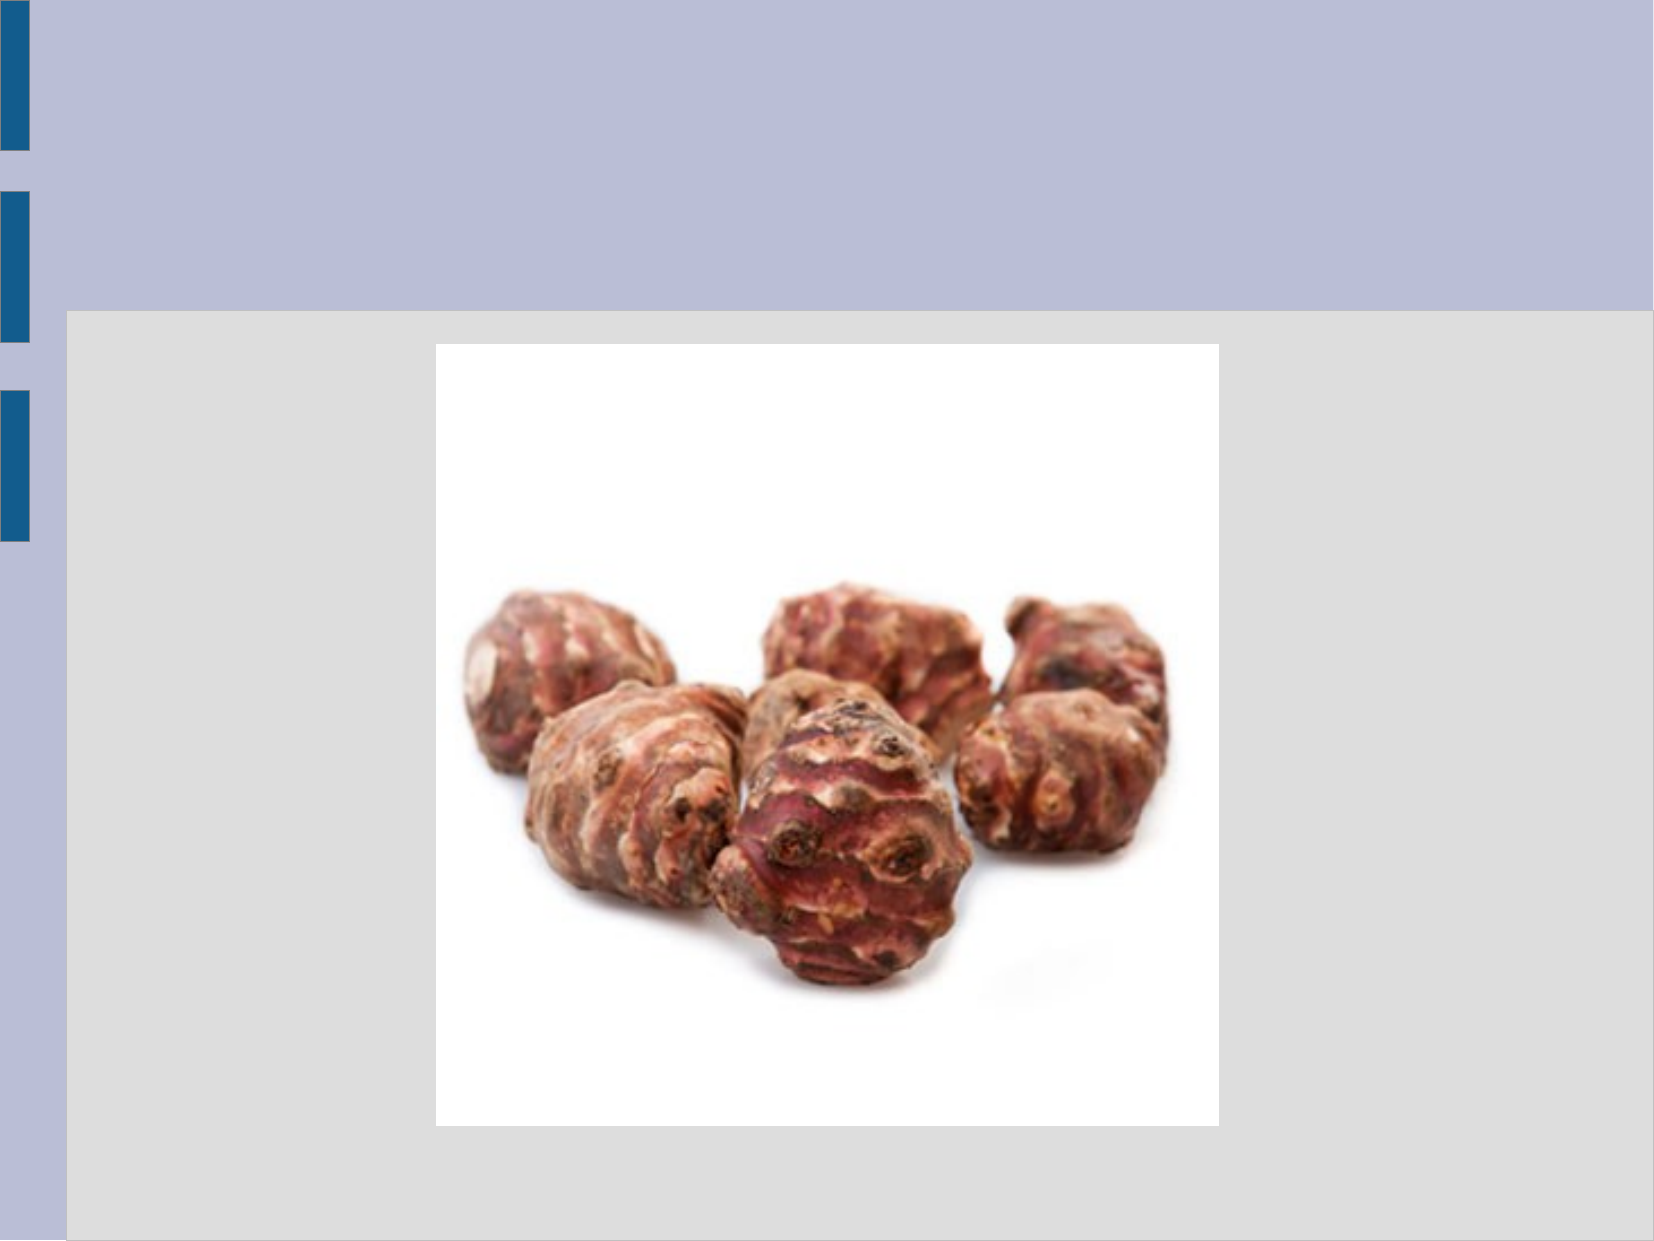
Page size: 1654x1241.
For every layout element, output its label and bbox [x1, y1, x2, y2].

picture [436, 344, 1219, 1126]
